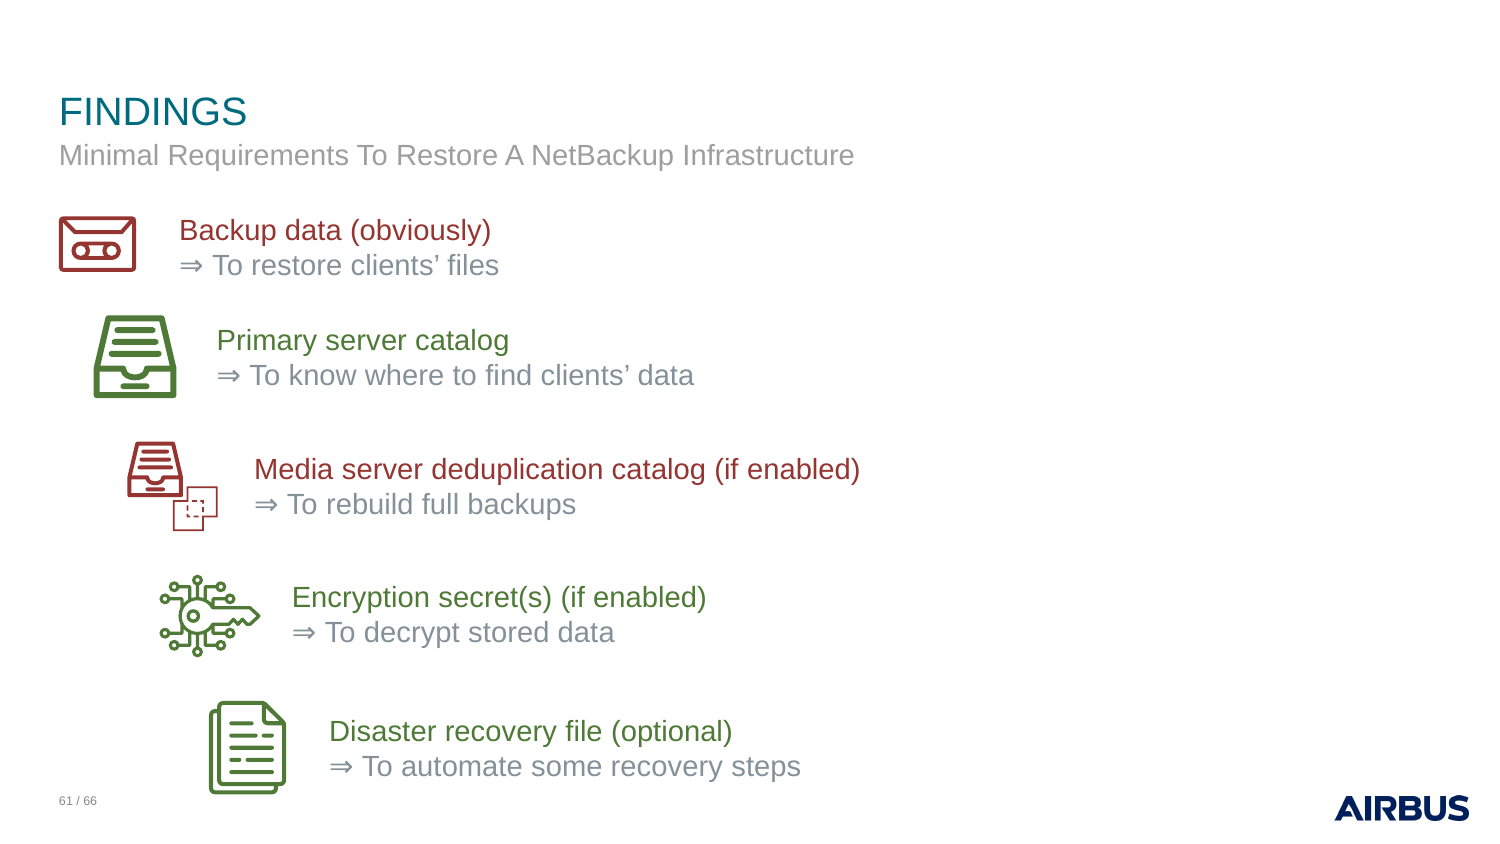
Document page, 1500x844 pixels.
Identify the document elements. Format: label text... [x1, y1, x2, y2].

text_box [159, 574, 261, 658]
text_box Disaster recovery file (optional) ⇒ To automate some recovery steps [314, 697, 1391, 798]
text_box [208, 700, 287, 795]
text_box [58, 216, 137, 272]
text_box [93, 315, 177, 399]
text_box Encryption secret(s) (if enabled) ⇒ To decrypt stored data [276, 563, 1404, 664]
text_box [172, 486, 218, 532]
text_box Backup data (obviously) ⇒ To restore clients’ files [164, 195, 1441, 296]
title FINDINGS Minimal Requirements To Restore A NetBackup Infrastructure [58, 80, 1441, 192]
text_box Media server deduplication catalog (if enabled) ⇒ To rebuild full backups [239, 435, 1416, 535]
text_box [127, 441, 183, 498]
picture [1334, 795, 1469, 821]
text_box Primary server catalog ⇒ To know where to find clients’ data [201, 306, 1429, 407]
